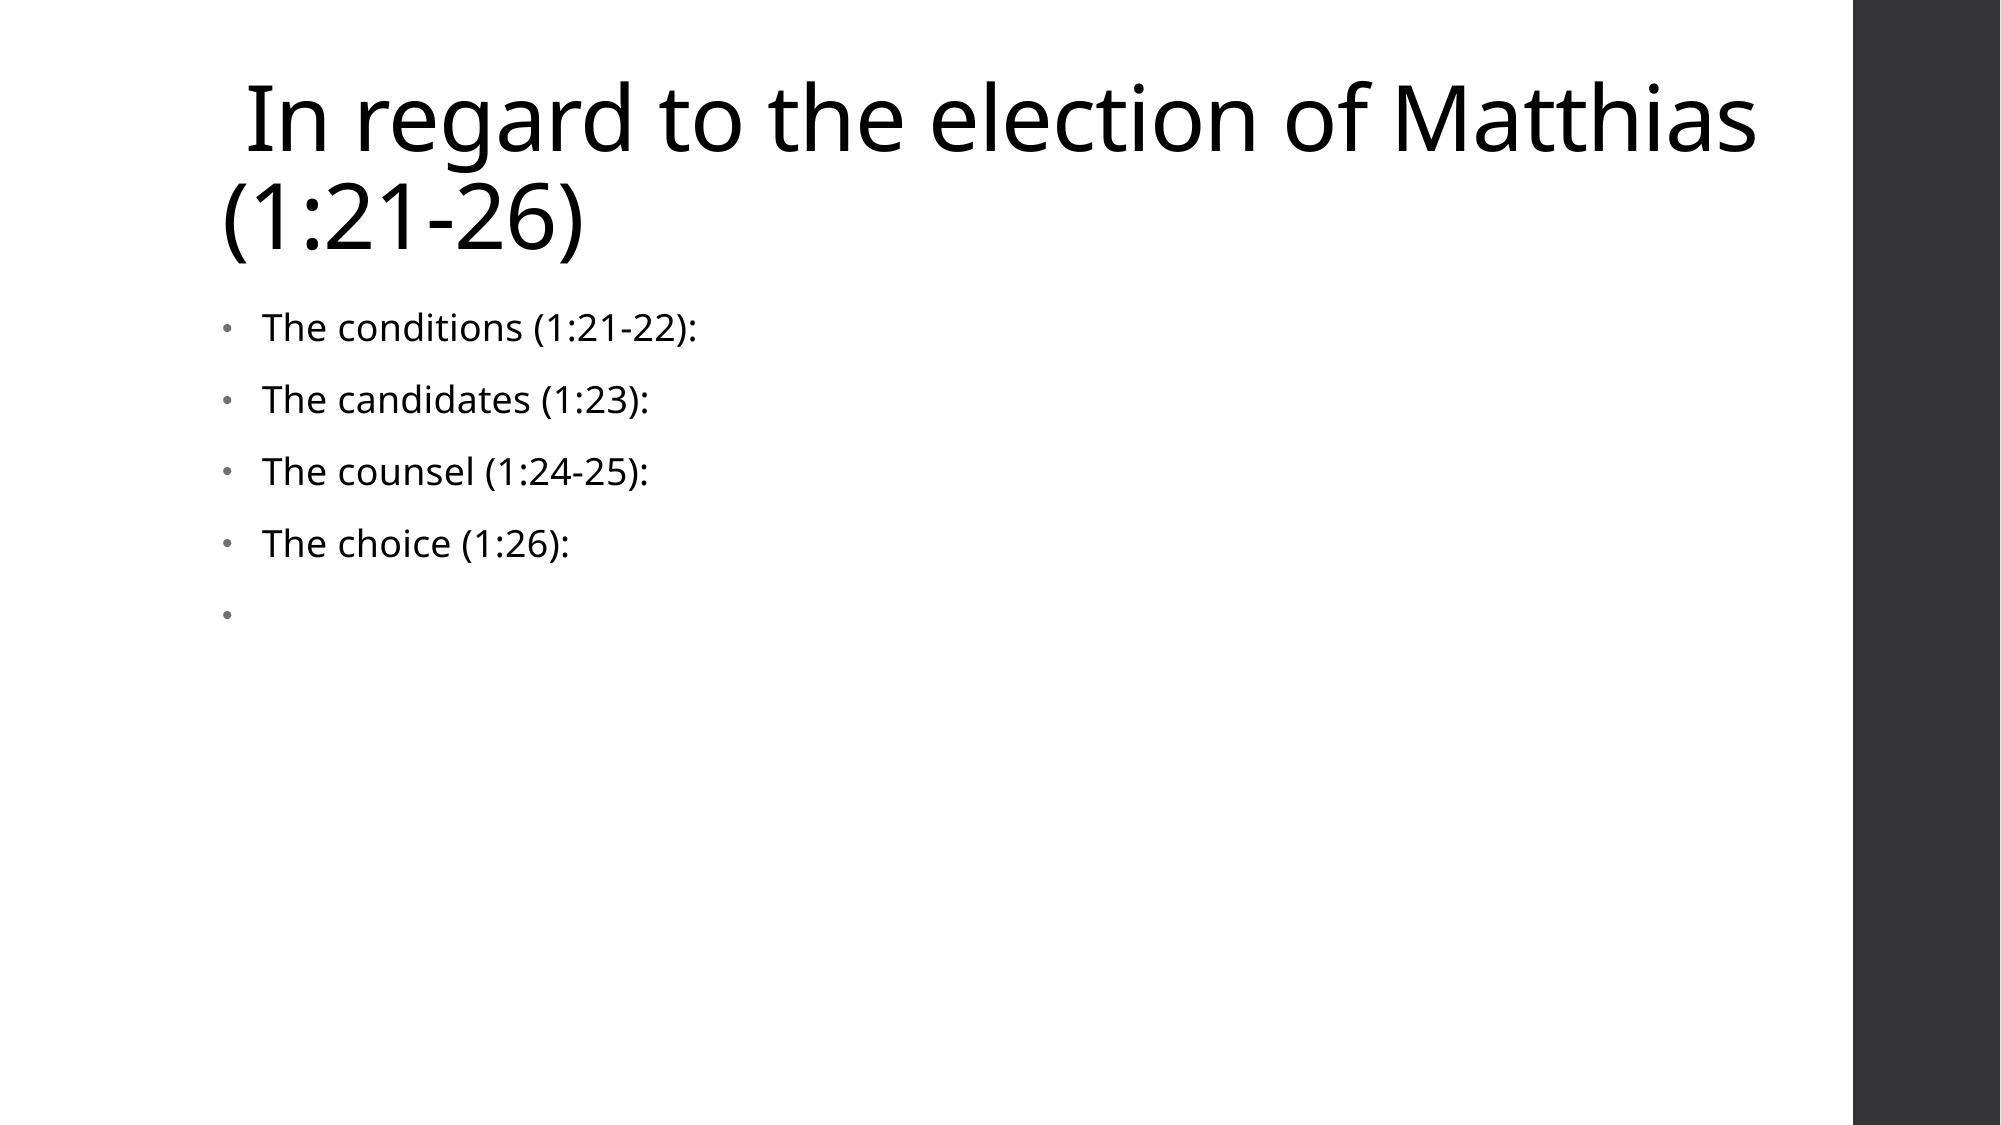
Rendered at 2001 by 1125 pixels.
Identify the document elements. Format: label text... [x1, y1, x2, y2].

title In regard to the election of Matthias (1:21-26) [206, 60, 1797, 278]
list The conditions (1:21-22): The candidates (1:23): The counsel (1:24-25): The choice (1:26): [206, 299, 1617, 1014]
